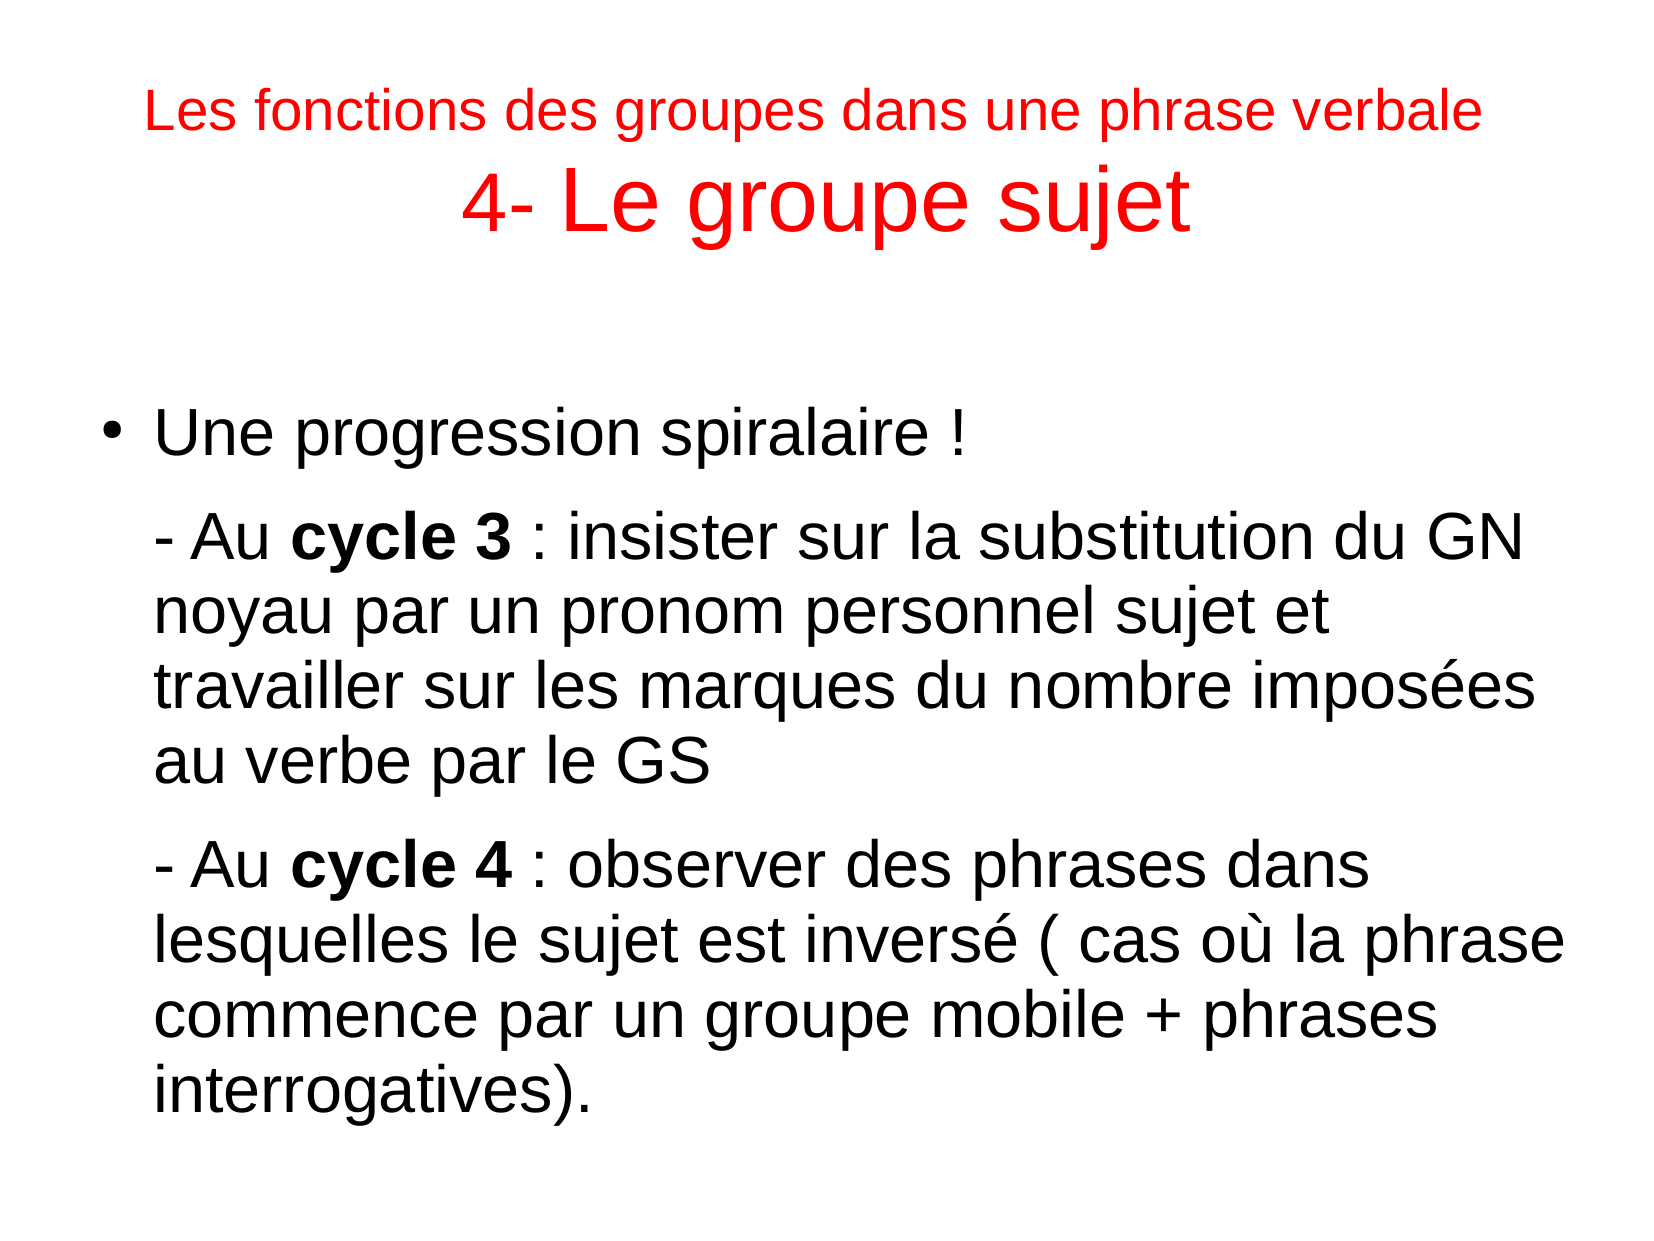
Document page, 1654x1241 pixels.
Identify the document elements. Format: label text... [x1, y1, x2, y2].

title Les fonctions des groupes dans une phrase verbale 4- Le groupe sujet [82, 49, 1571, 257]
list Une progression spiralaire ! - Au cycle 3 : insister sur la substitution du GN noyau par un pronom personnel sujet et travailler sur les marques du nombre imposées au verbe par le GS - Au cycle 4 : observer des phrases dans lesquelles le sujet est inversé ( cas où la phrase commence par un groupe mobile + phrases interrogatives). [82, 290, 1571, 1146]
